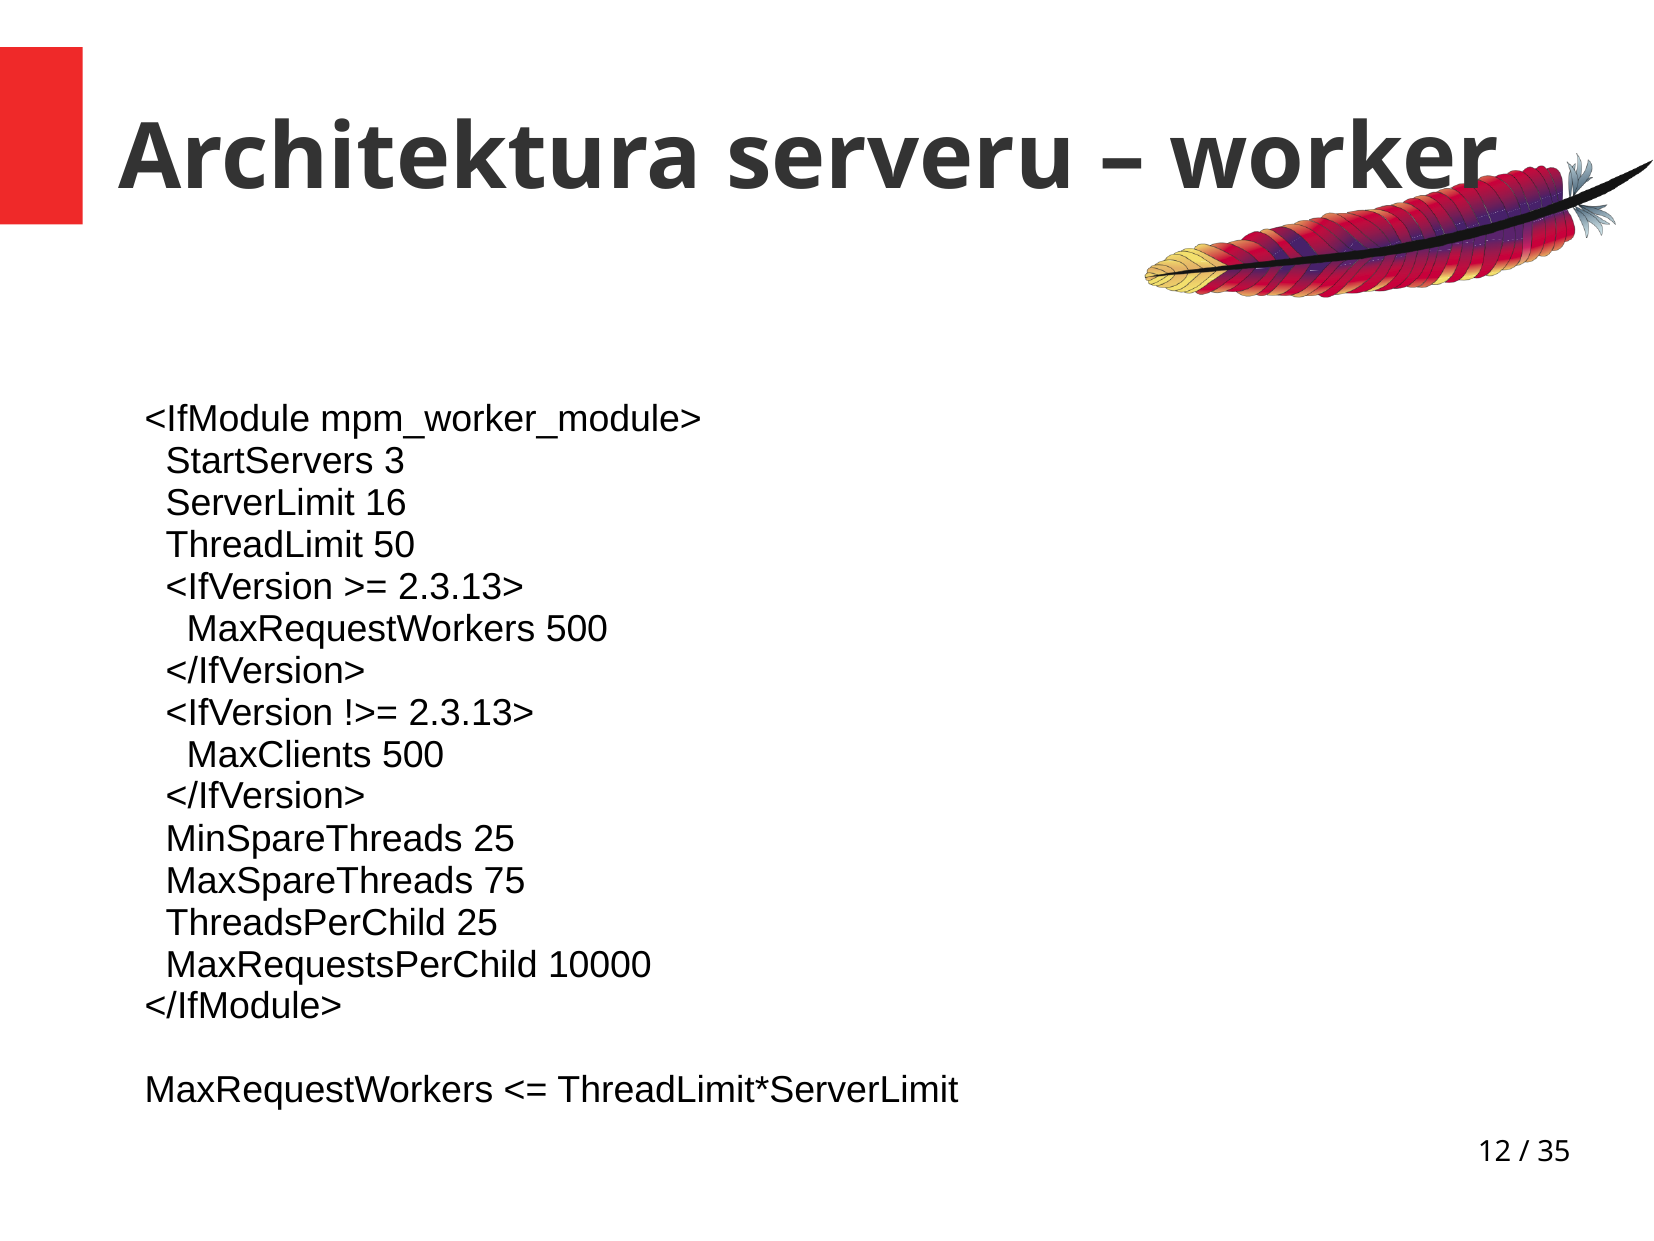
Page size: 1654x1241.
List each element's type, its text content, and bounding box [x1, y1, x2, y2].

title Architektura serveru – worker [118, 49, 1571, 257]
picture [1144, 153, 1654, 298]
text_box <IfModule mpm_worker_module> StartServers 3 ServerLimit 16 ThreadLimit 50 <IfVersion >= 2.3.13> MaxRequestWorkers 500 </IfVersion> <IfVersion !>= 2.3.13> MaxClients 500 </IfVersion> MinSpareThreads 25 MaxSpareThreads 75 ThreadsPerChild 25 MaxRequestsPerChild 10000 </IfModule> MaxRequestWorkers <= ThreadLimit*ServerLimit [129, 389, 1477, 1119]
